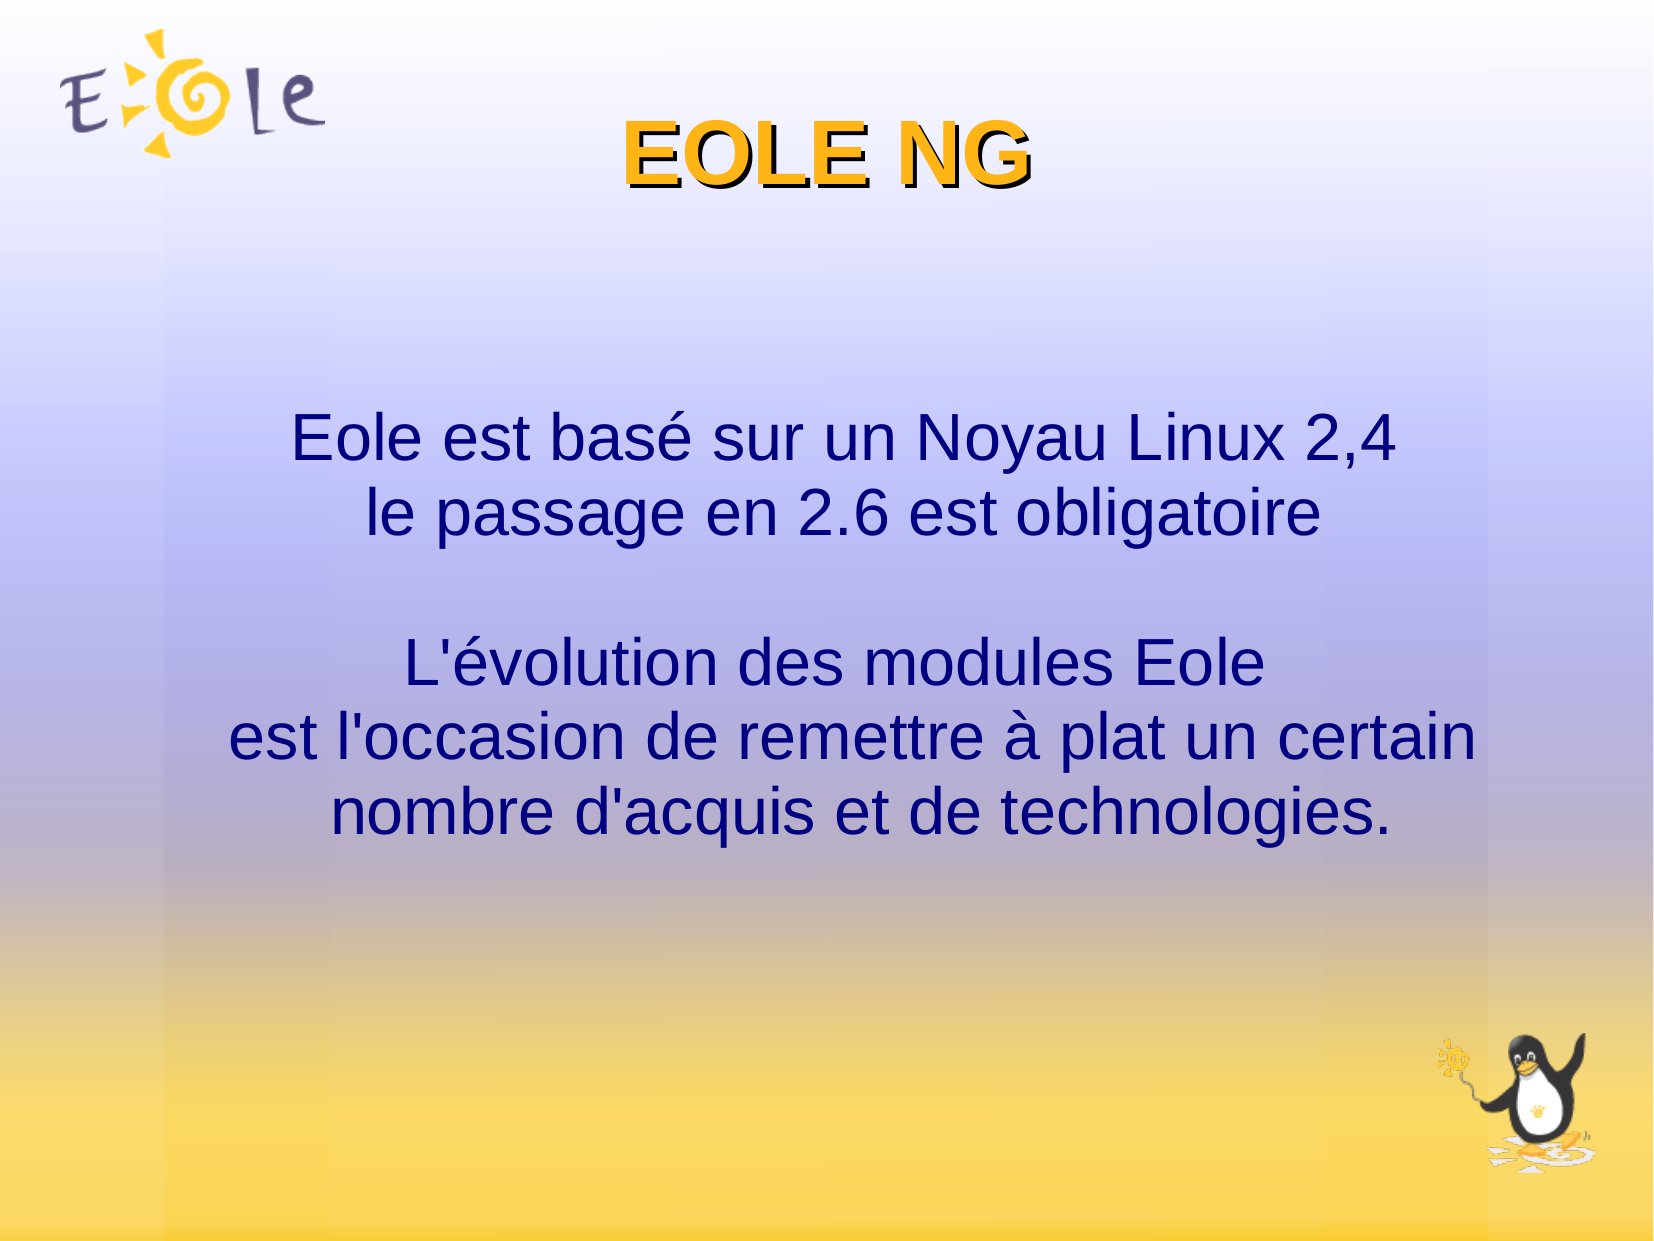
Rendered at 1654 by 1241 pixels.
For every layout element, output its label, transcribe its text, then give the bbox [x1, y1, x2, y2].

title EOLE NG [82, 49, 1571, 257]
picture [0, 0, 1654, 1241]
subtitle Eole est basé sur un Noyau Linux 2,4 le passage en 2.6 est obligatoire L'évolution des modules Eole est l'occasion de remettre à plat un certain nombre d'acquis et de technologies. [82, 290, 1571, 1109]
